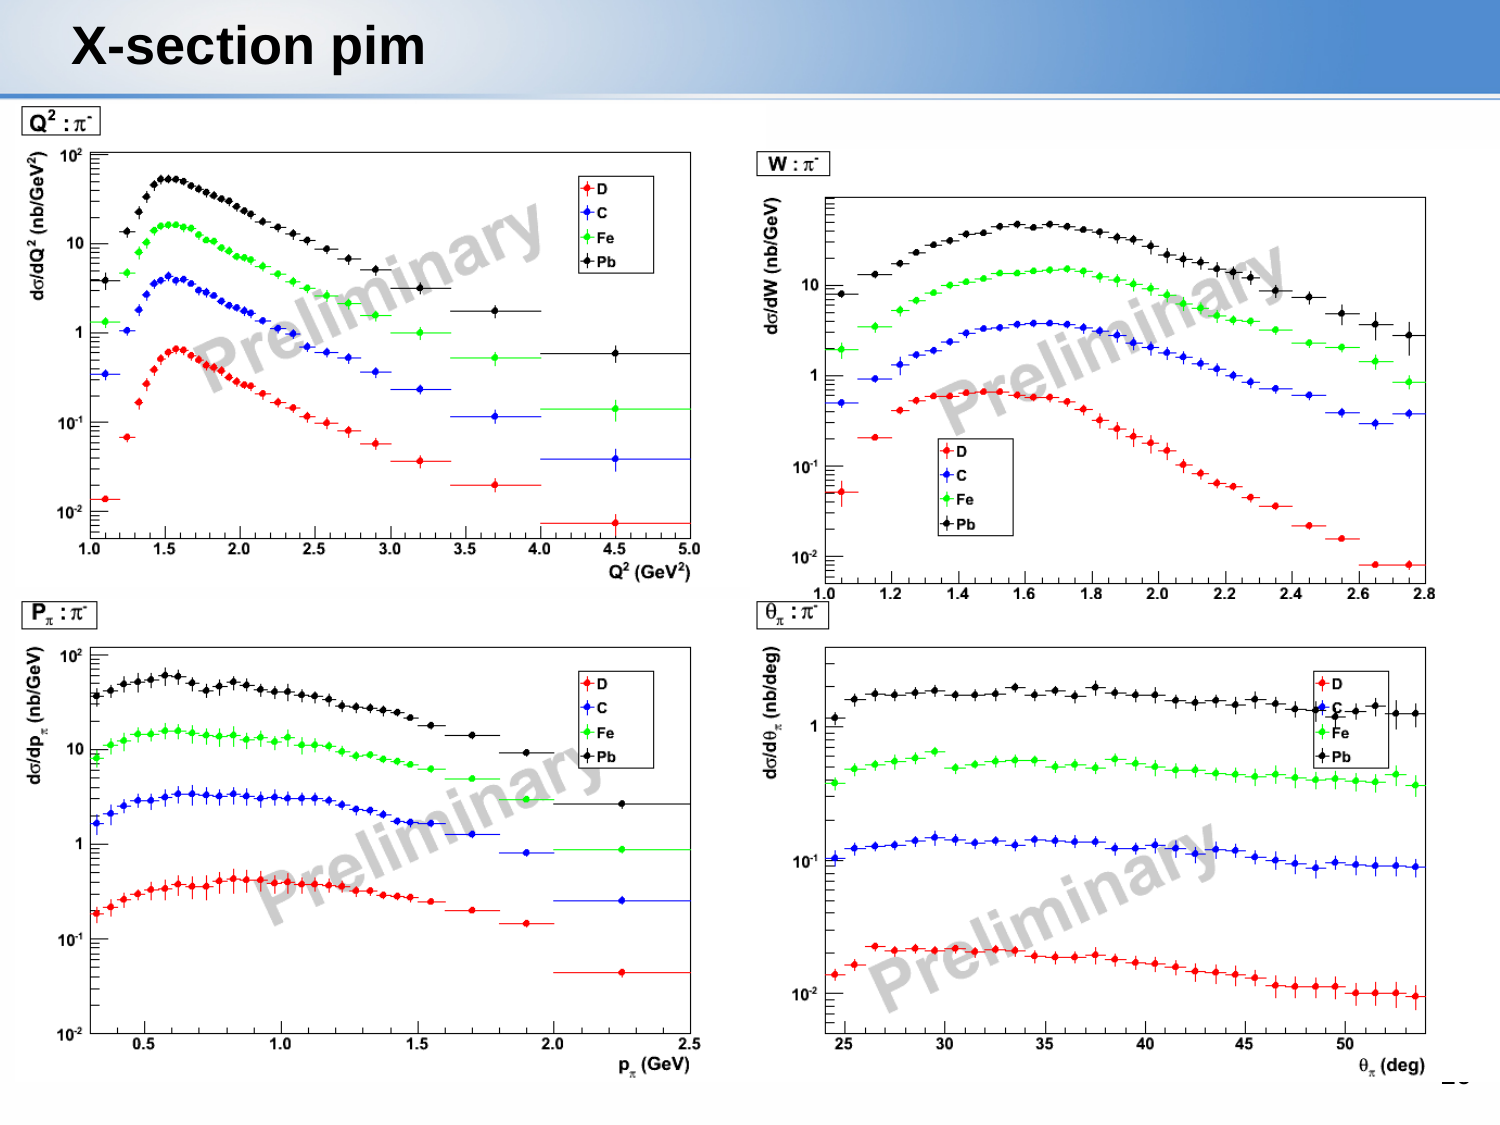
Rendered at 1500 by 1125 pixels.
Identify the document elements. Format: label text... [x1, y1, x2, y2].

title X-section pim [37, 0, 1436, 96]
picture [0, 0, 1500, 1125]
